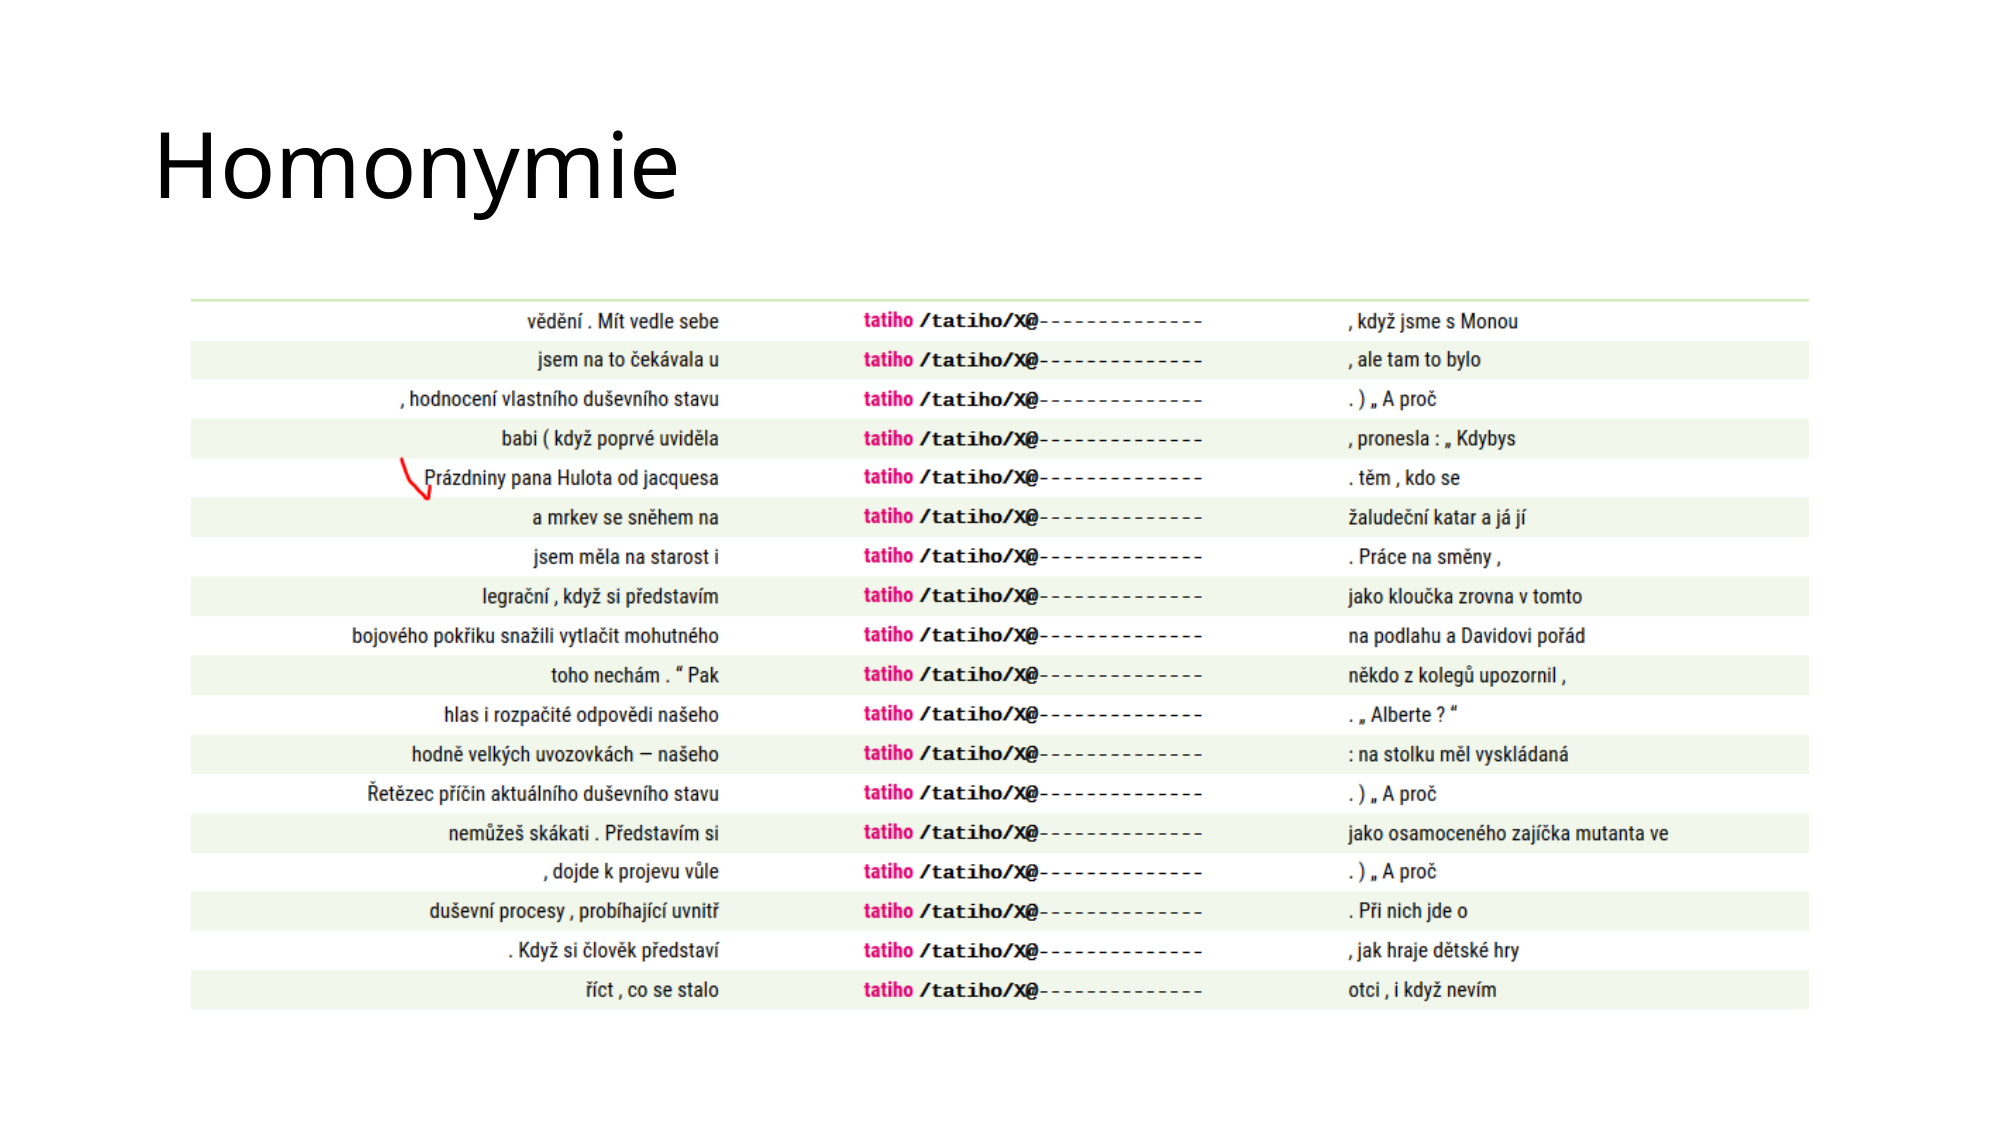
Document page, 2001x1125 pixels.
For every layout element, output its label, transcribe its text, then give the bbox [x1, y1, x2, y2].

picture [191, 299, 1809, 1014]
title Homonymie [137, 59, 1863, 278]
